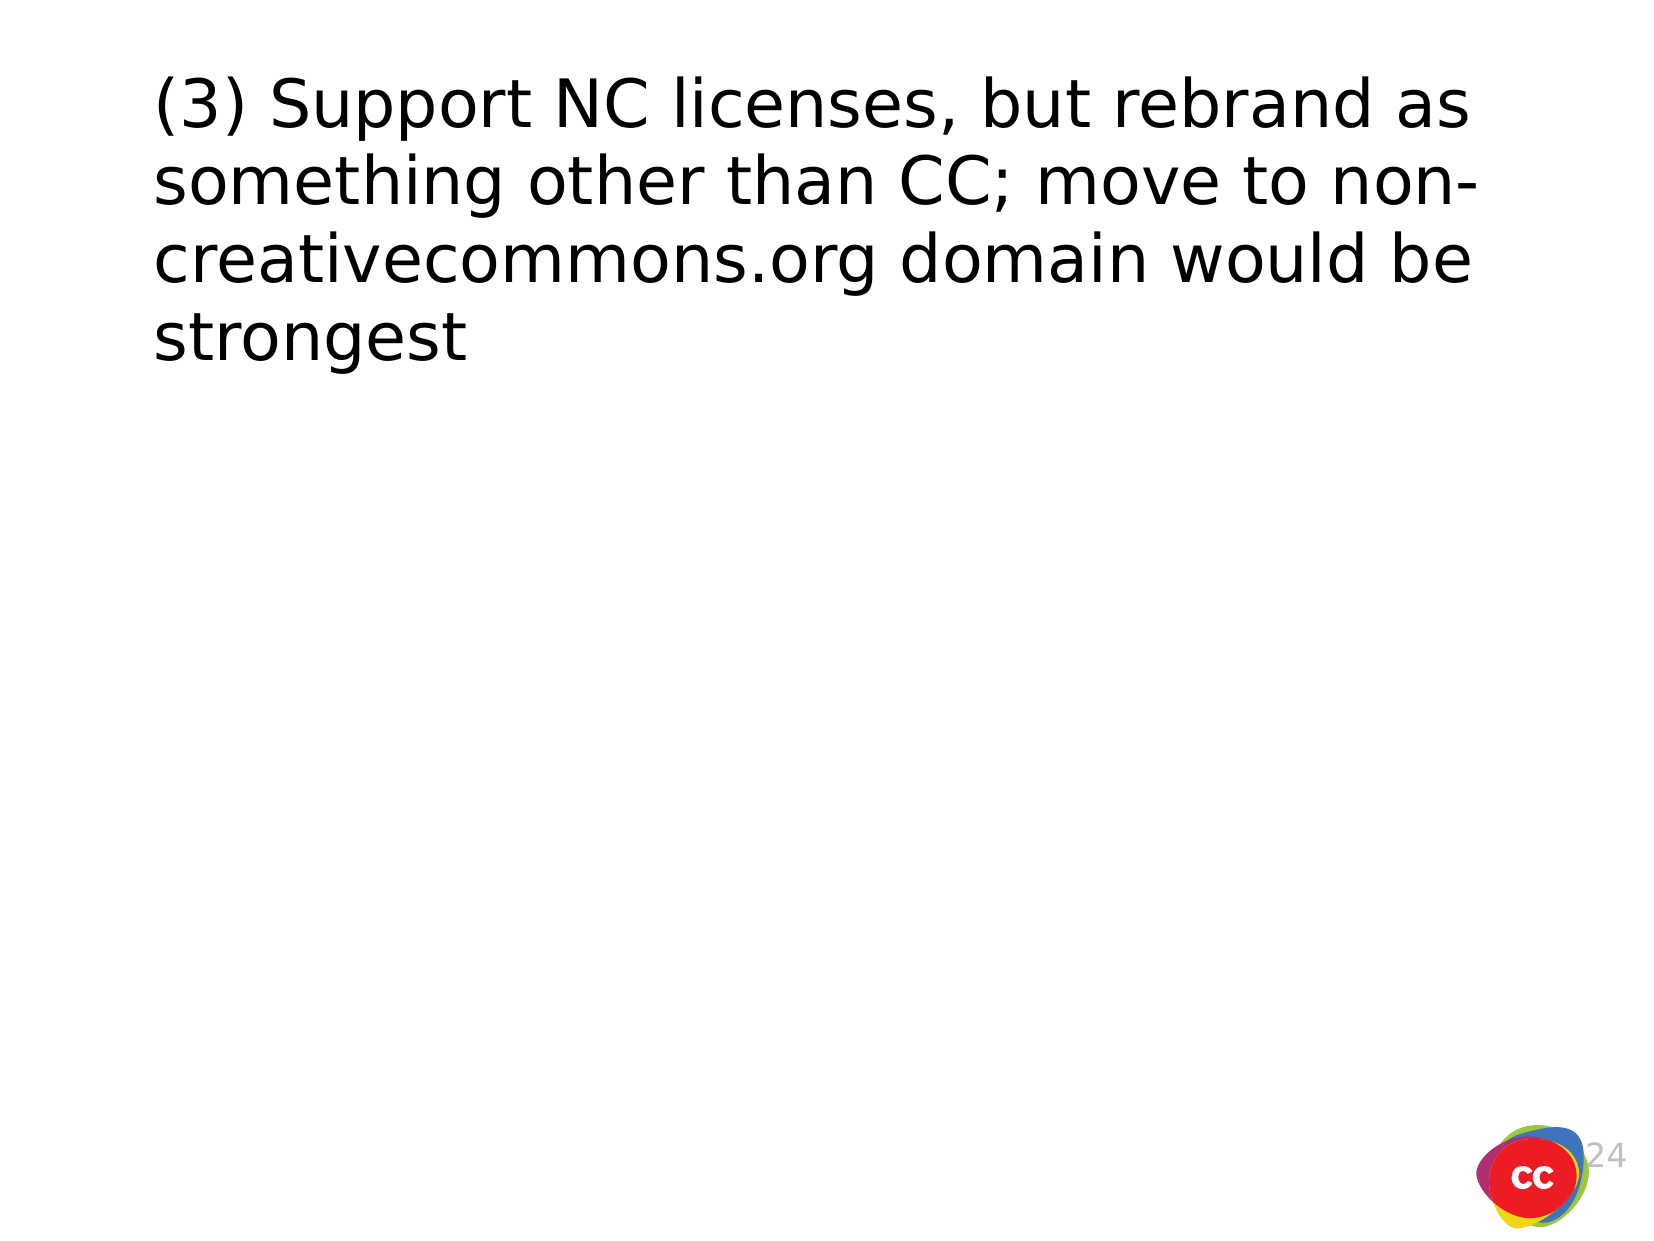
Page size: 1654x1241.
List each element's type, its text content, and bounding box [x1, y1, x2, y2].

list (3) Support NC licenses, but rebrand as something other than CC; move to non-creativecommons.org domain would be strongest [82, 65, 1571, 1062]
